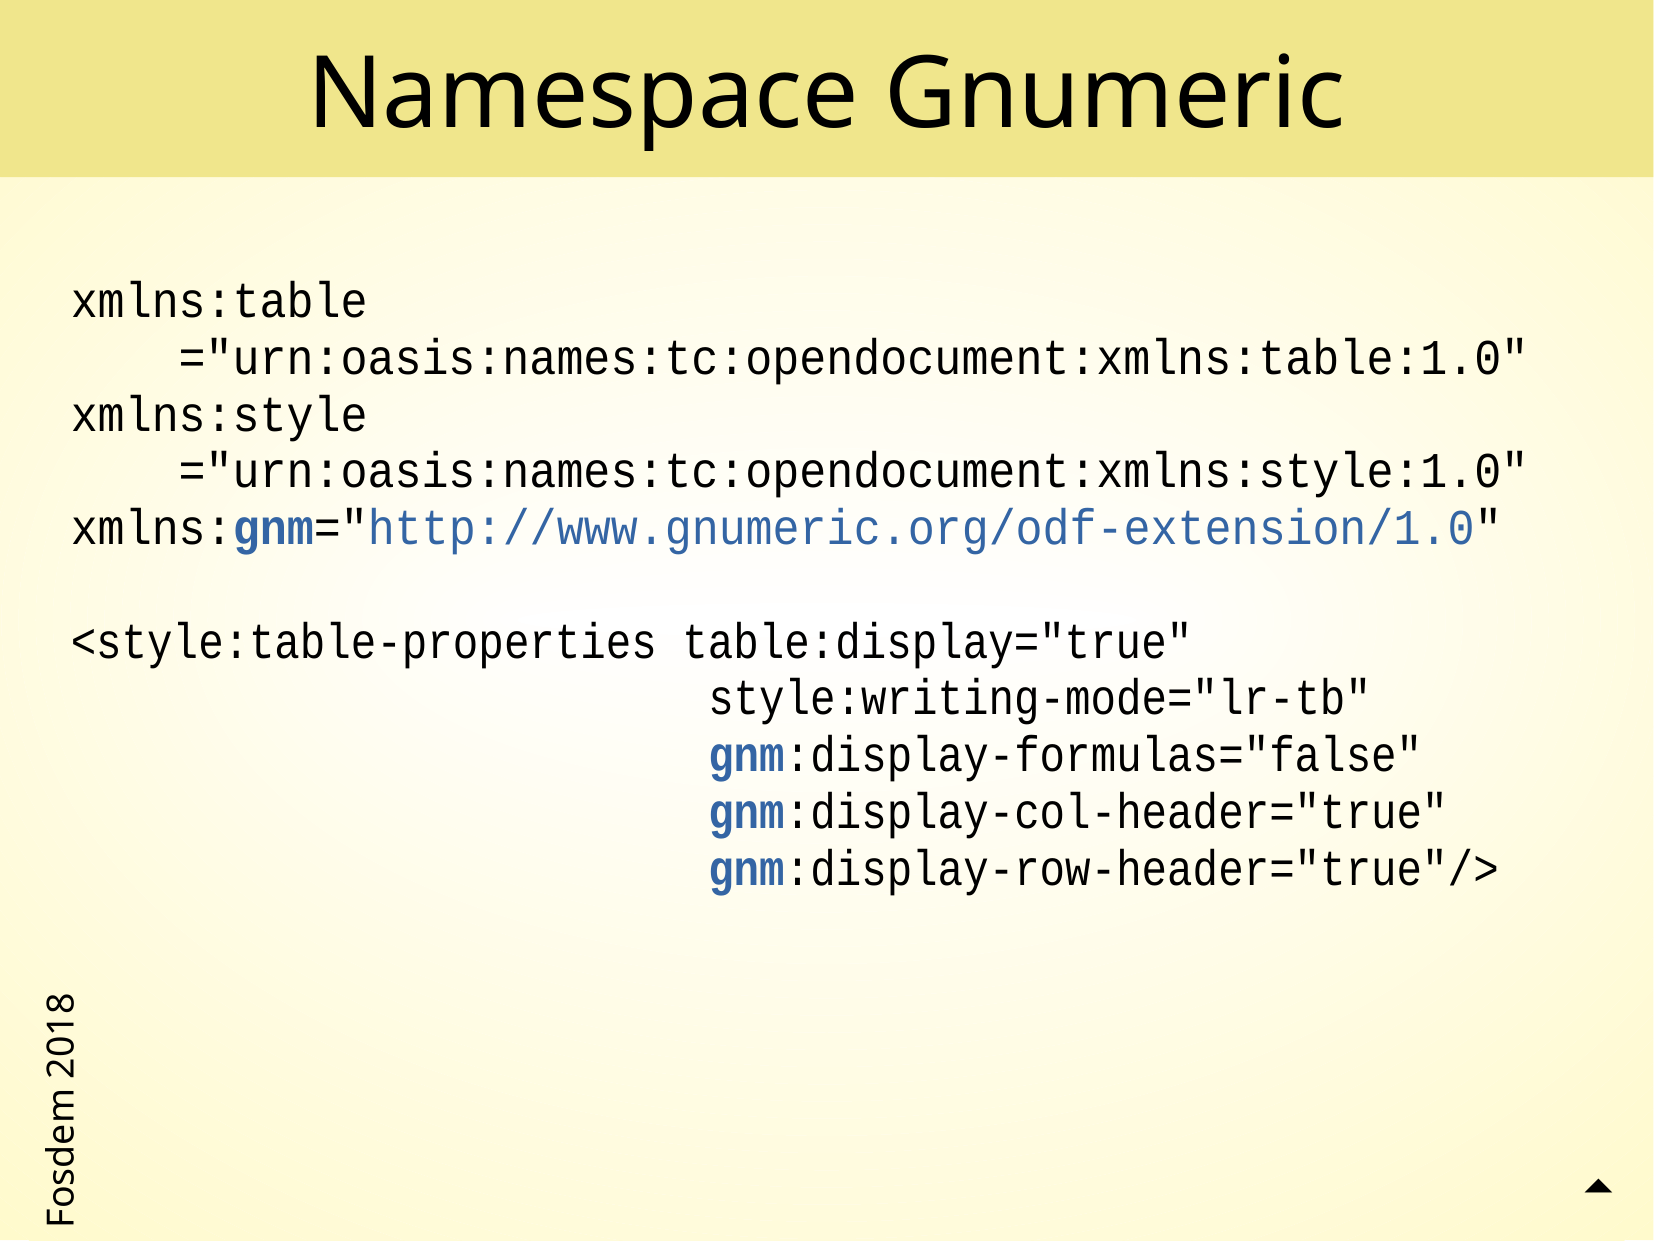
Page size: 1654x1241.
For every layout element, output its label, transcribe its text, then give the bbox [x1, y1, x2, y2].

title Namespace Gnumeric [0, 0, 1654, 178]
text_box ⏶ [1583, 1149, 1648, 1217]
text_box xmlns:table ="urn:oasis:names:tc:opendocument:xmlns:table:1.0" xmlns:style ="urn:oasis:names:tc:opendocument:xmlns:style:1.0" xmlns:gnm="http://www.gnumeric.org/odf-extension/1.0" <style:table-properties table:display="true" style:writing-mode="lr-tb" gnm:display-formulas="false" gnm:display-col-header="true" gnm:display-row-header="true"/> [70, 275, 1625, 901]
